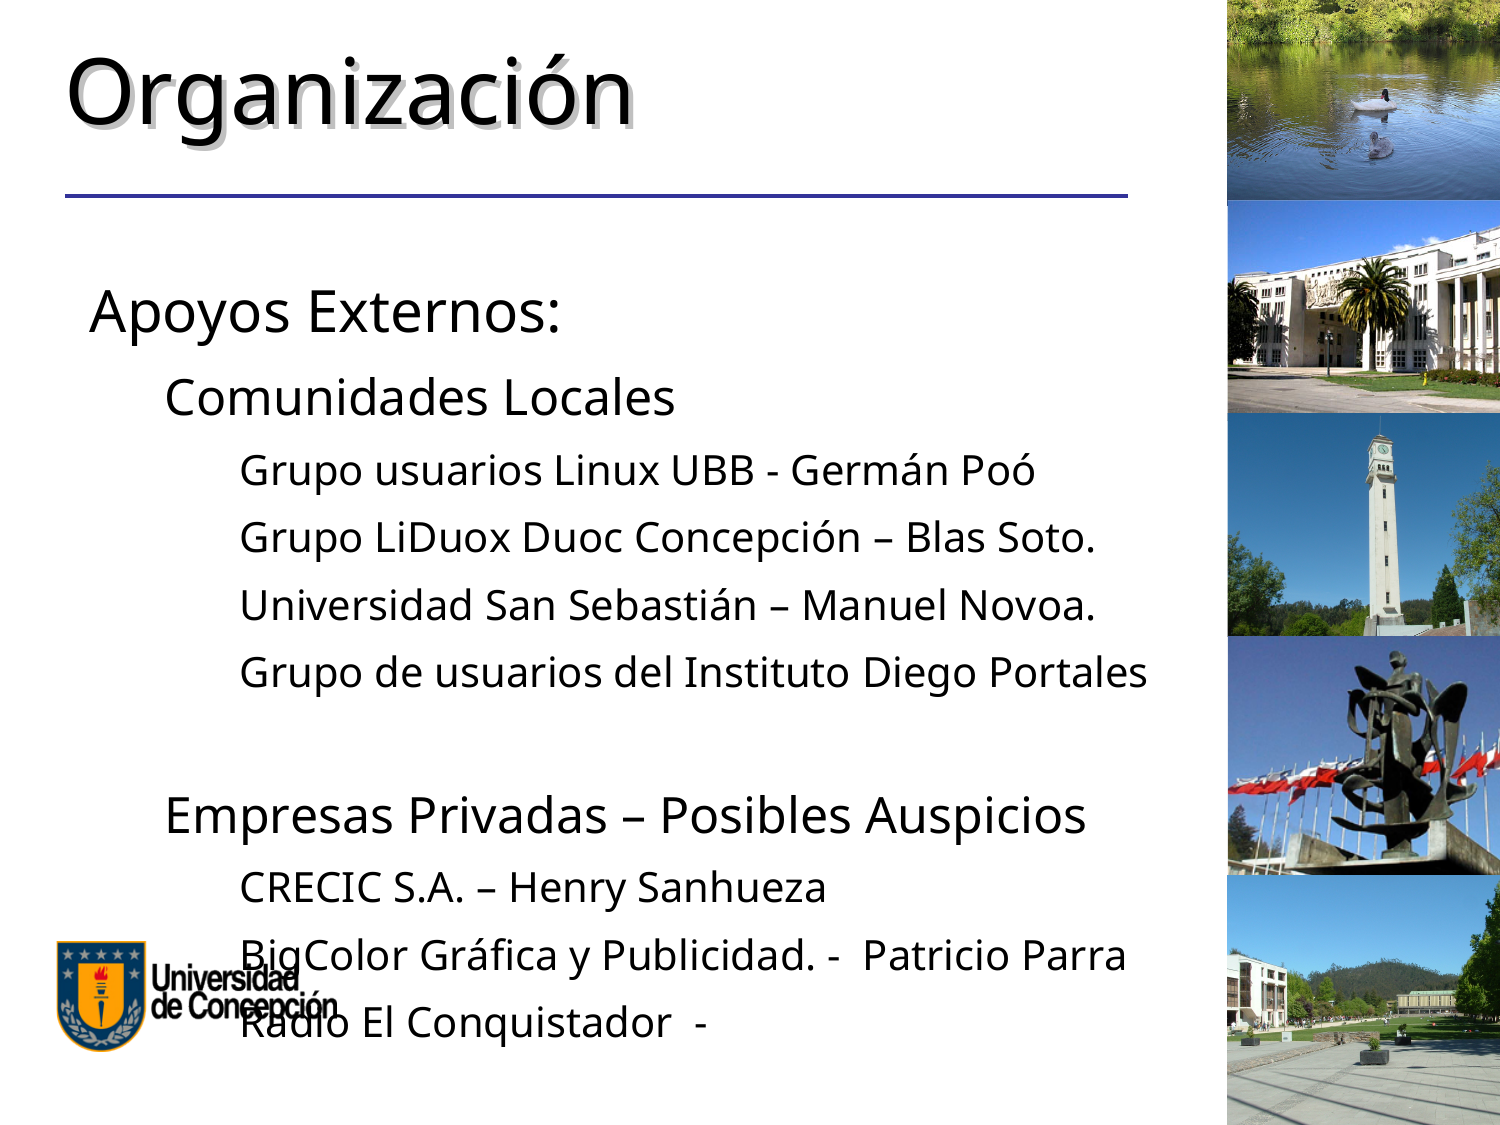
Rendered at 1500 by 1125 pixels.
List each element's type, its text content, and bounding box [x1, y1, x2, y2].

picture [1227, 0, 1500, 1125]
list Apoyos Externos: Comunidades Locales Grupo usuarios Linux UBB - Germán Poó Grupo LiDuox Duoc Concepción – Blas Soto. Universidad San Sebastián – Manuel Novoa. Grupo de usuarios del Instituto Diego Portales Empresas Privadas – Posibles Auspicios CRECIC S.A. – Henry Sanhueza BigColor Gráfica y Publicidad. - Patricio Parra Radio El Conquistador - [74, 262, 1223, 1125]
picture [56, 941, 74, 1052]
title Organización [49, 0, 1223, 184]
